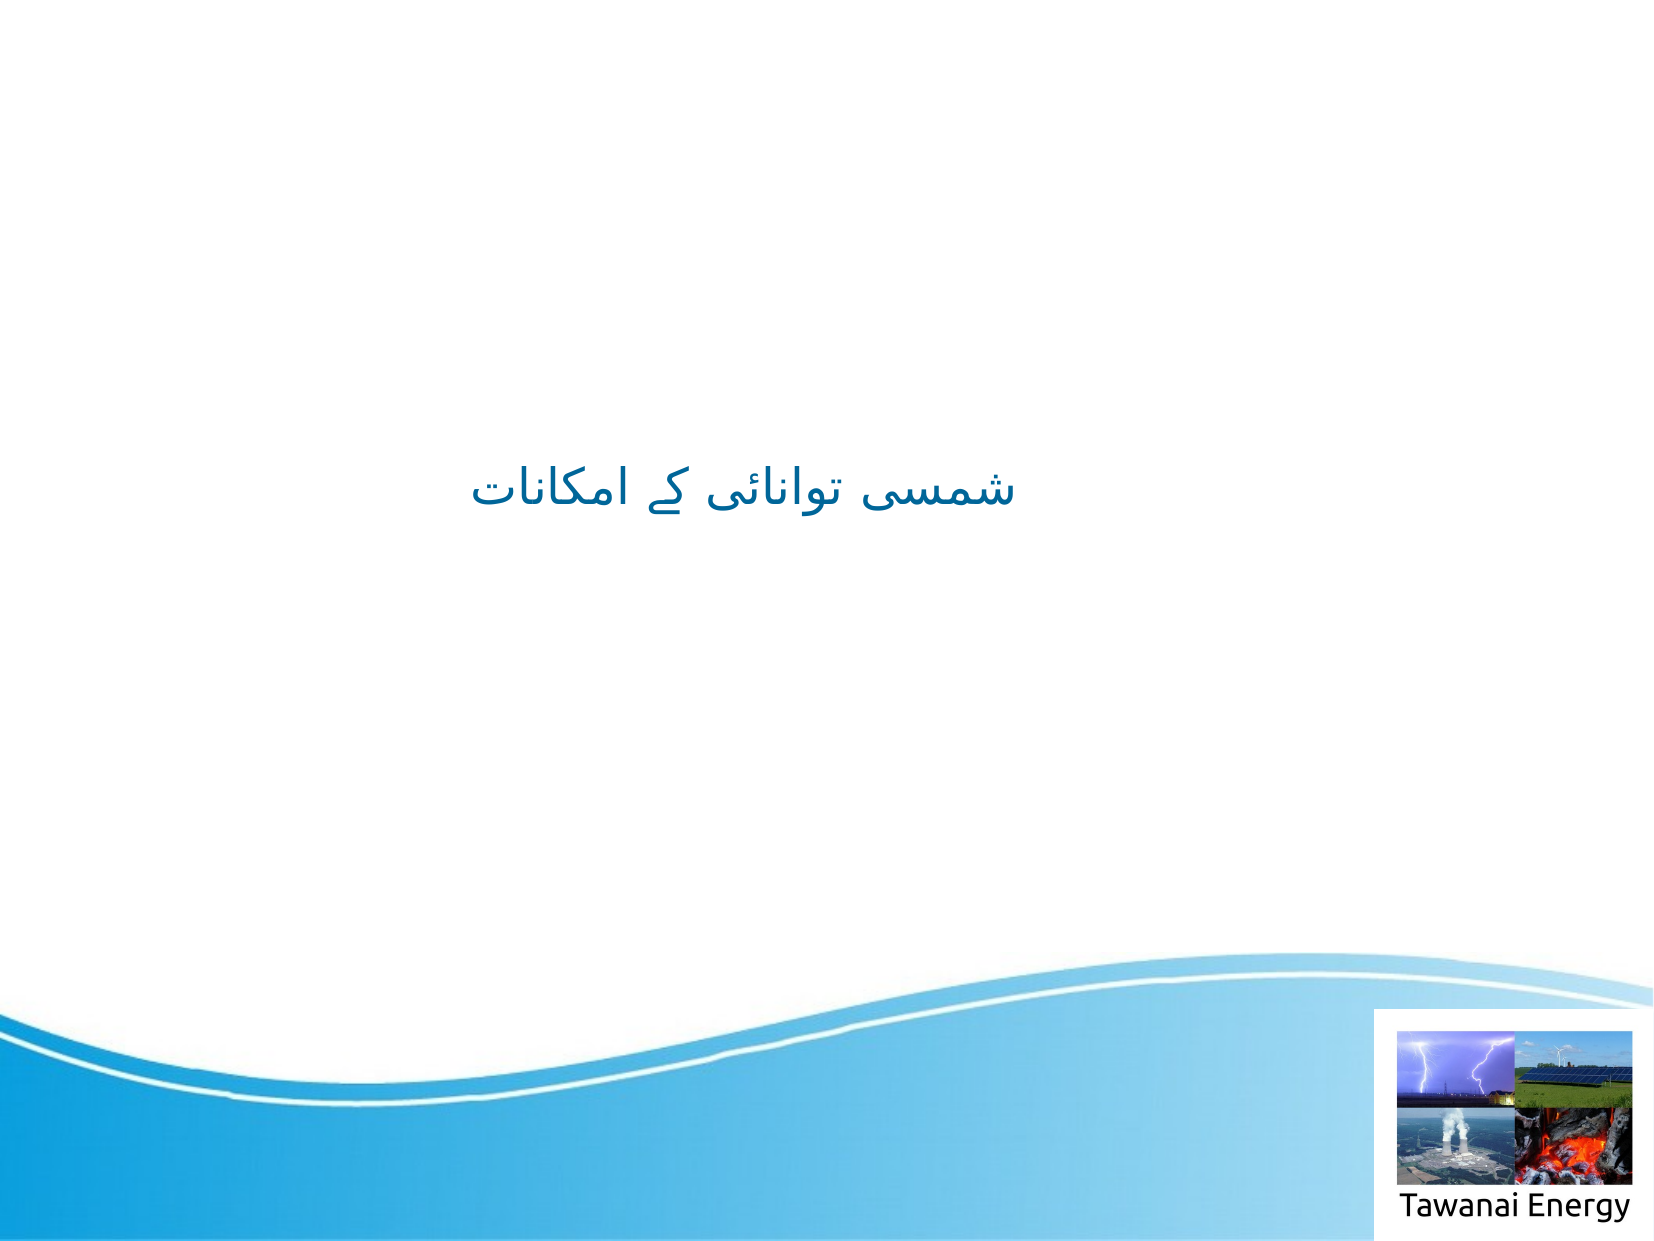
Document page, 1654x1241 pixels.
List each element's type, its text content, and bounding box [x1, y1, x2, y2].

title شمسی توانائی کے امکانات [0, 384, 1489, 592]
picture [0, 952, 1654, 1241]
